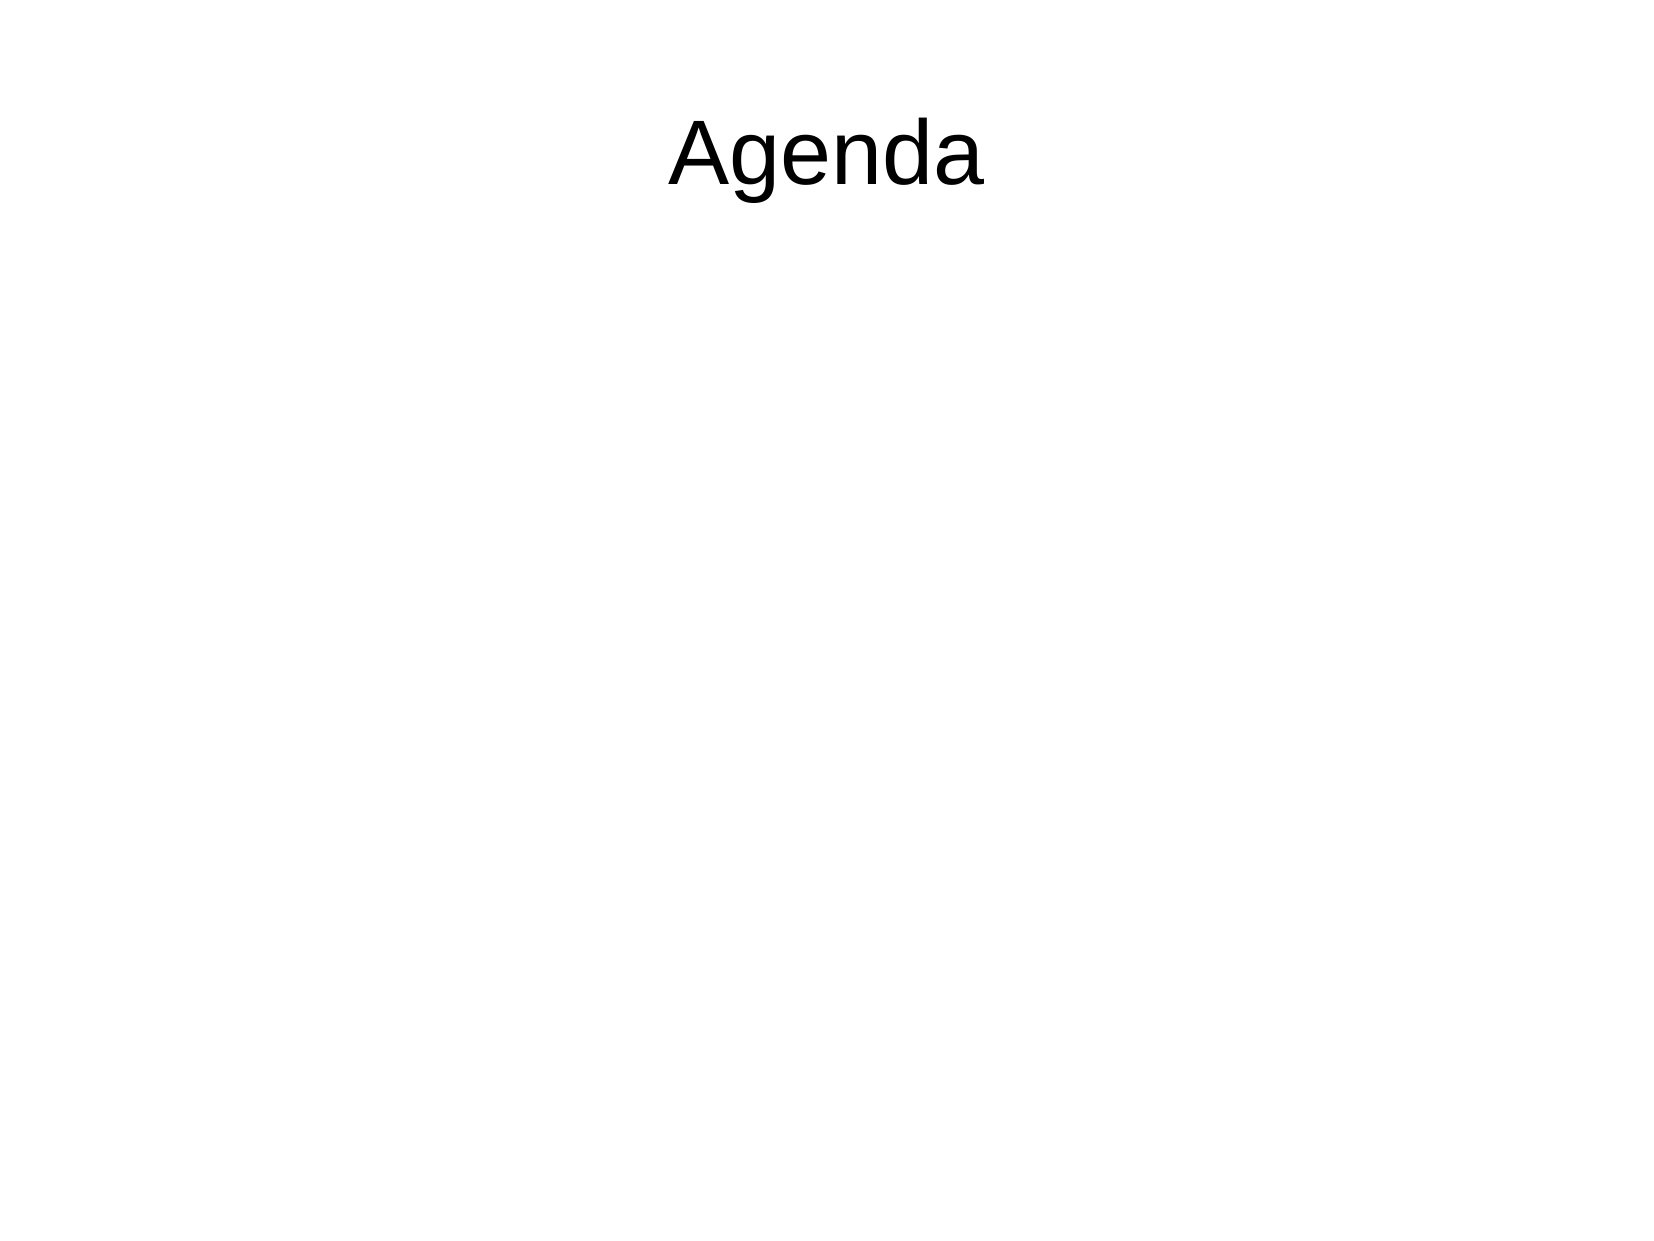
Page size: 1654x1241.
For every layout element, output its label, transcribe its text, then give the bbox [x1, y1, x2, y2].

title Agenda [82, 49, 1571, 257]
